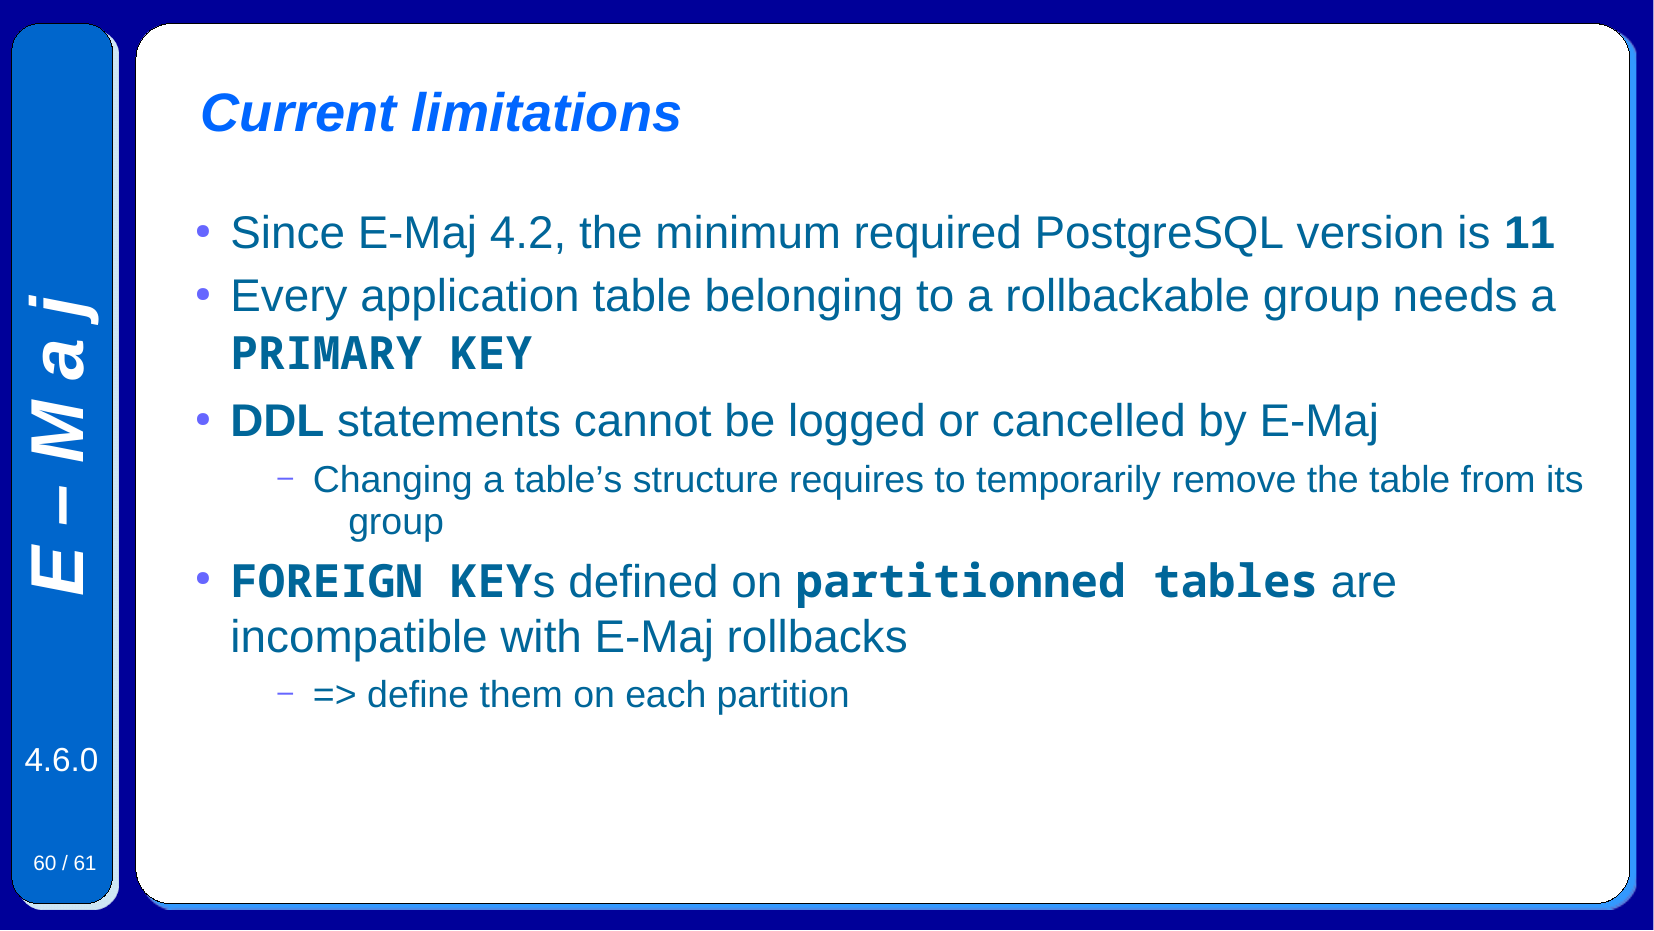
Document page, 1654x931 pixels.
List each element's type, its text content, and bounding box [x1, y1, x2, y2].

list Since E-Maj 4.2, the minimum required PostgreSQL version is 11 Every application table belonging to a rollbackable group needs a PRIMARY KEY DDL statements cannot be logged or cancelled by E-Maj Changing a table’s structure requires to temporarily remove the table from its group FOREIGN KEYs defined on partitionned tables are incompatible with E-Maj rollbacks => define them on each partition [177, 206, 1587, 827]
title Current limitations [200, 34, 1575, 191]
